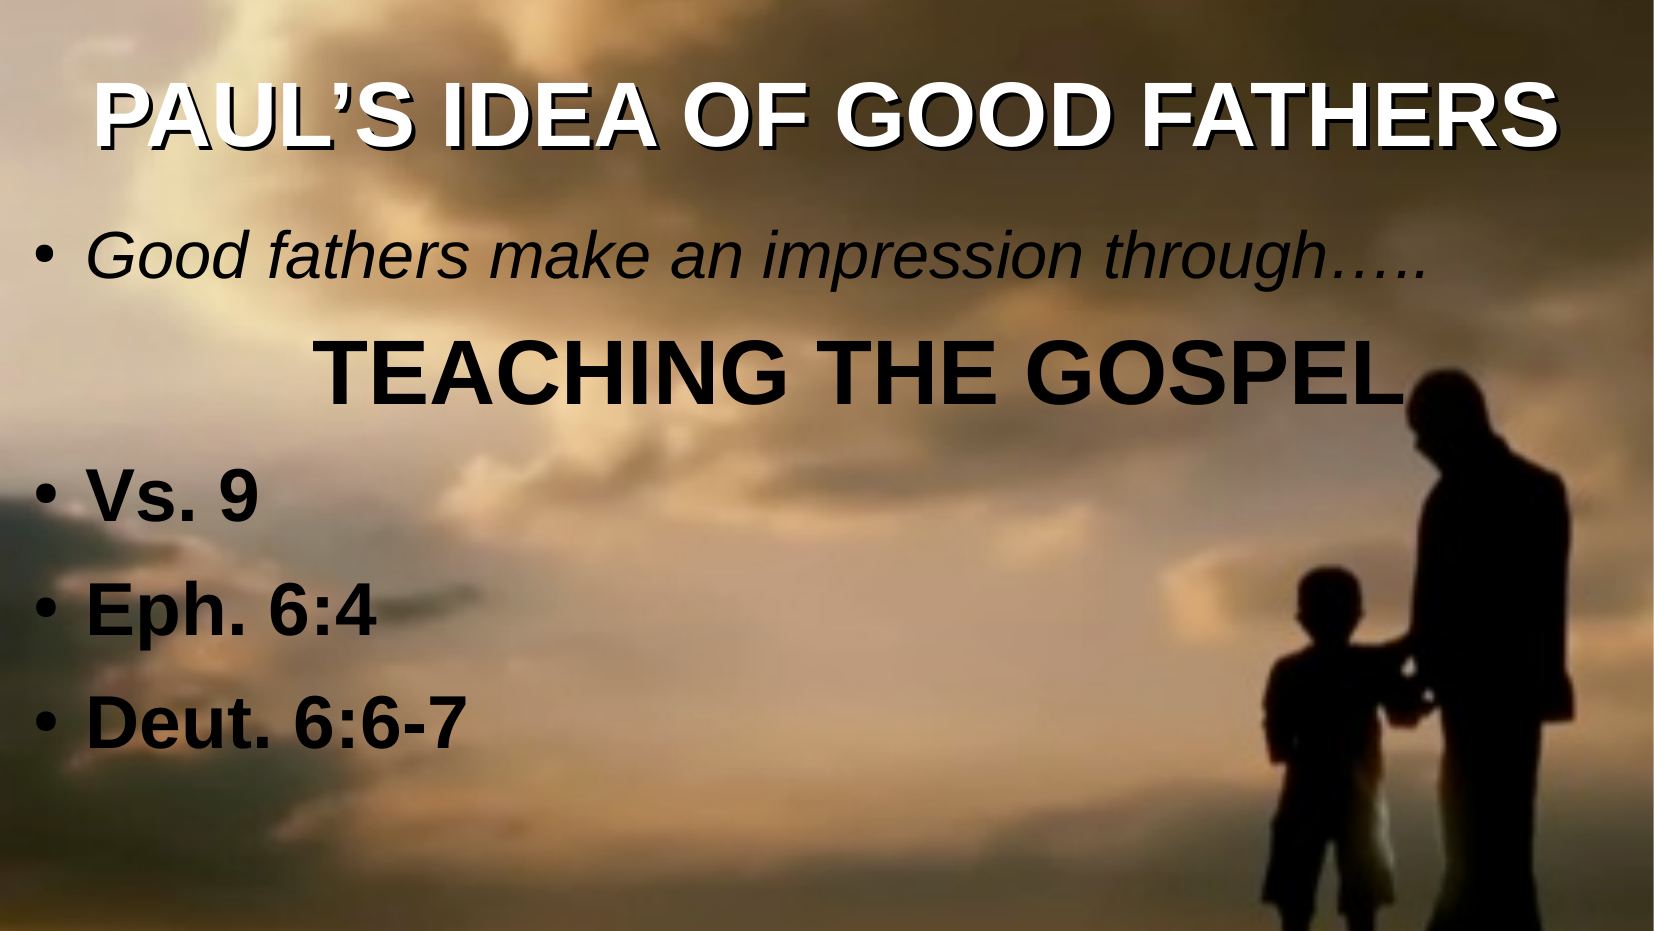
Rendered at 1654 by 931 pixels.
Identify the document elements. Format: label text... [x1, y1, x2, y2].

list Good fathers make an impression through….. TEACHING THE GOSPEL Vs. 9 Eph. 6:4 Deut. 6:6-7 [15, 217, 1636, 916]
title PAUL’S IDEA OF GOOD FATHERS [82, 37, 1571, 193]
picture [0, 0, 1654, 931]
